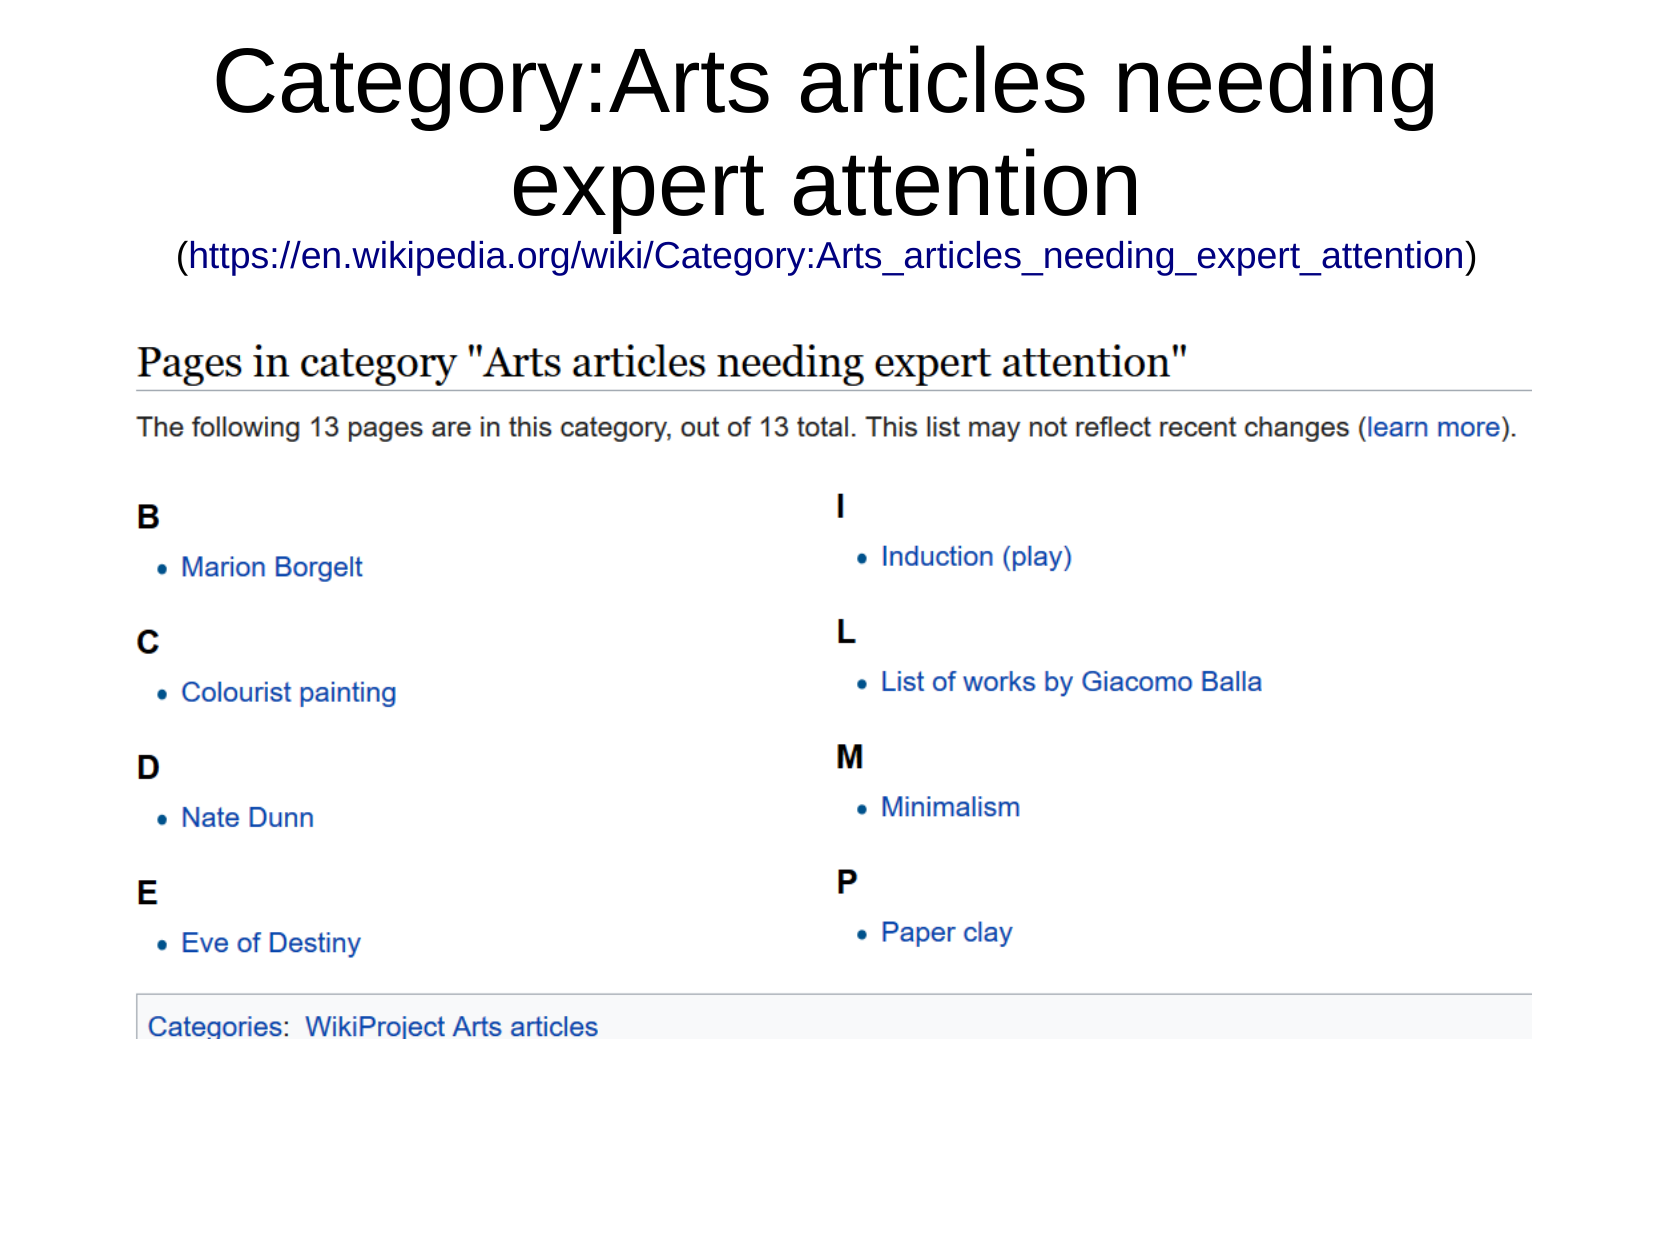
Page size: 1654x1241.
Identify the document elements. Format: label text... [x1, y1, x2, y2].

title Category:Arts articles needing expert attention (https://en.wikipedia.org/wiki/Category:Arts_articles_needing_expert_attention) [82, 29, 1571, 277]
picture [107, 298, 1532, 1039]
